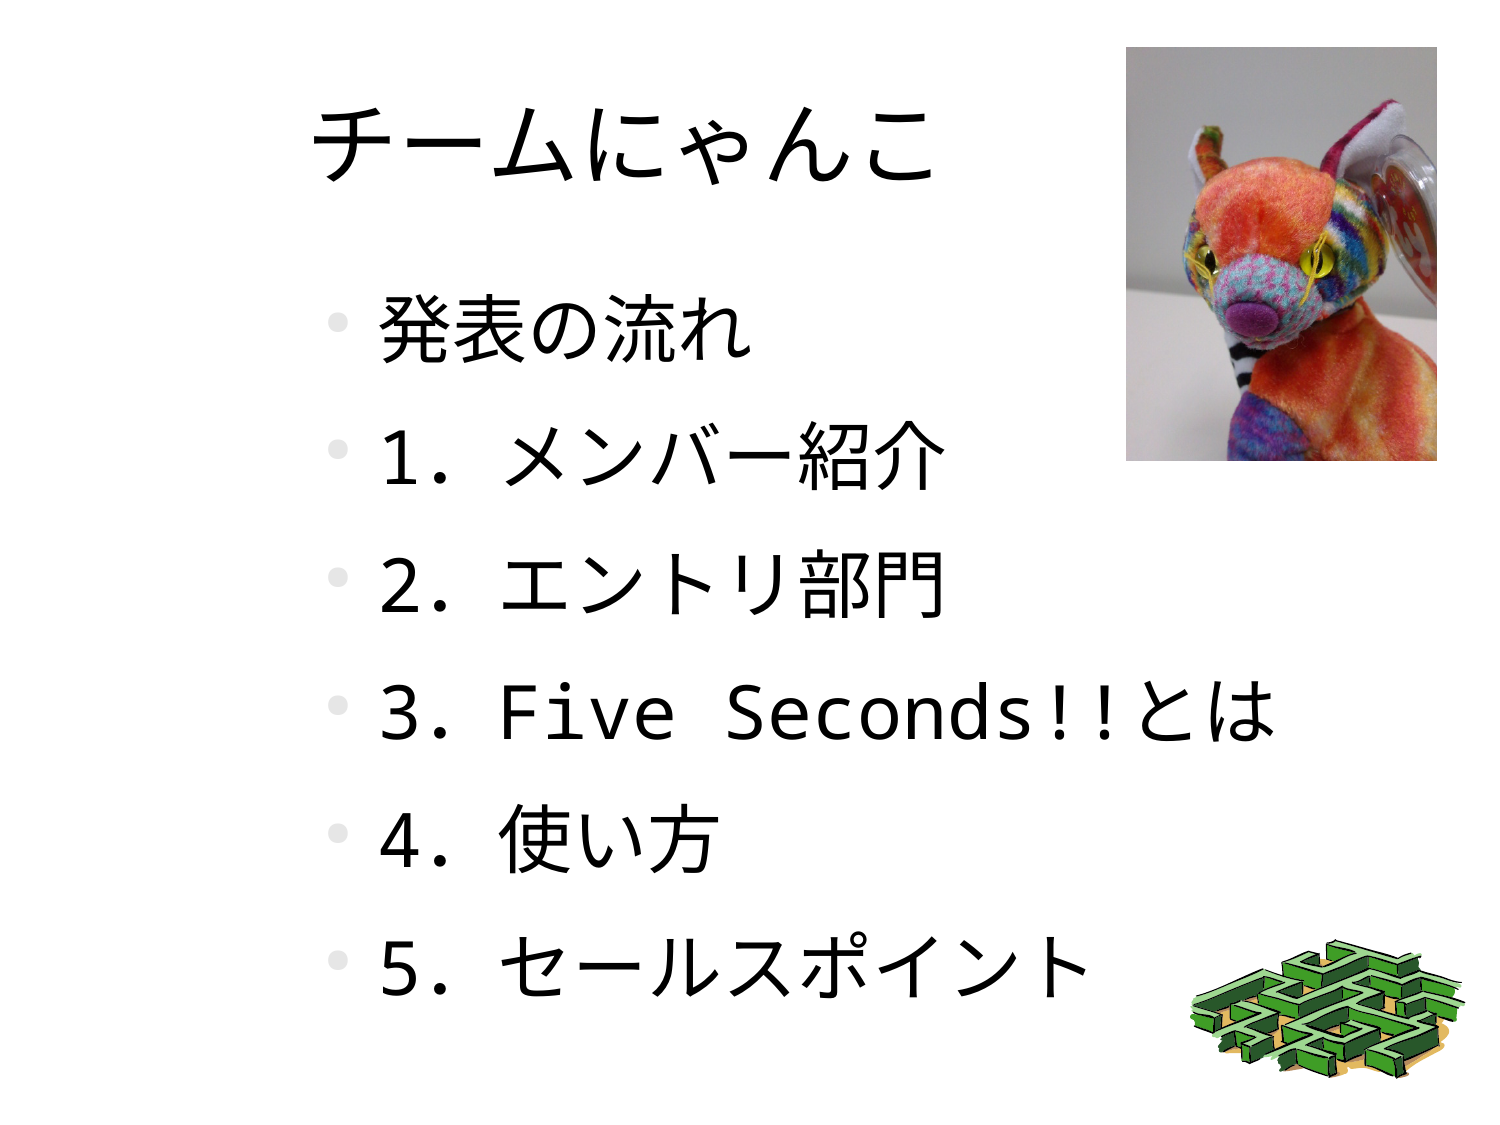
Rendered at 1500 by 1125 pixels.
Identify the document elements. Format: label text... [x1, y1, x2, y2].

title チームにゃんこ [292, 45, 1426, 233]
picture [1126, 47, 1437, 461]
list 発表の流れ 1．メンバー紹介 2．エントリ部門 3．Five Seconds!!とは 4．使い方 5．セールスポイント [292, 262, 1426, 1006]
